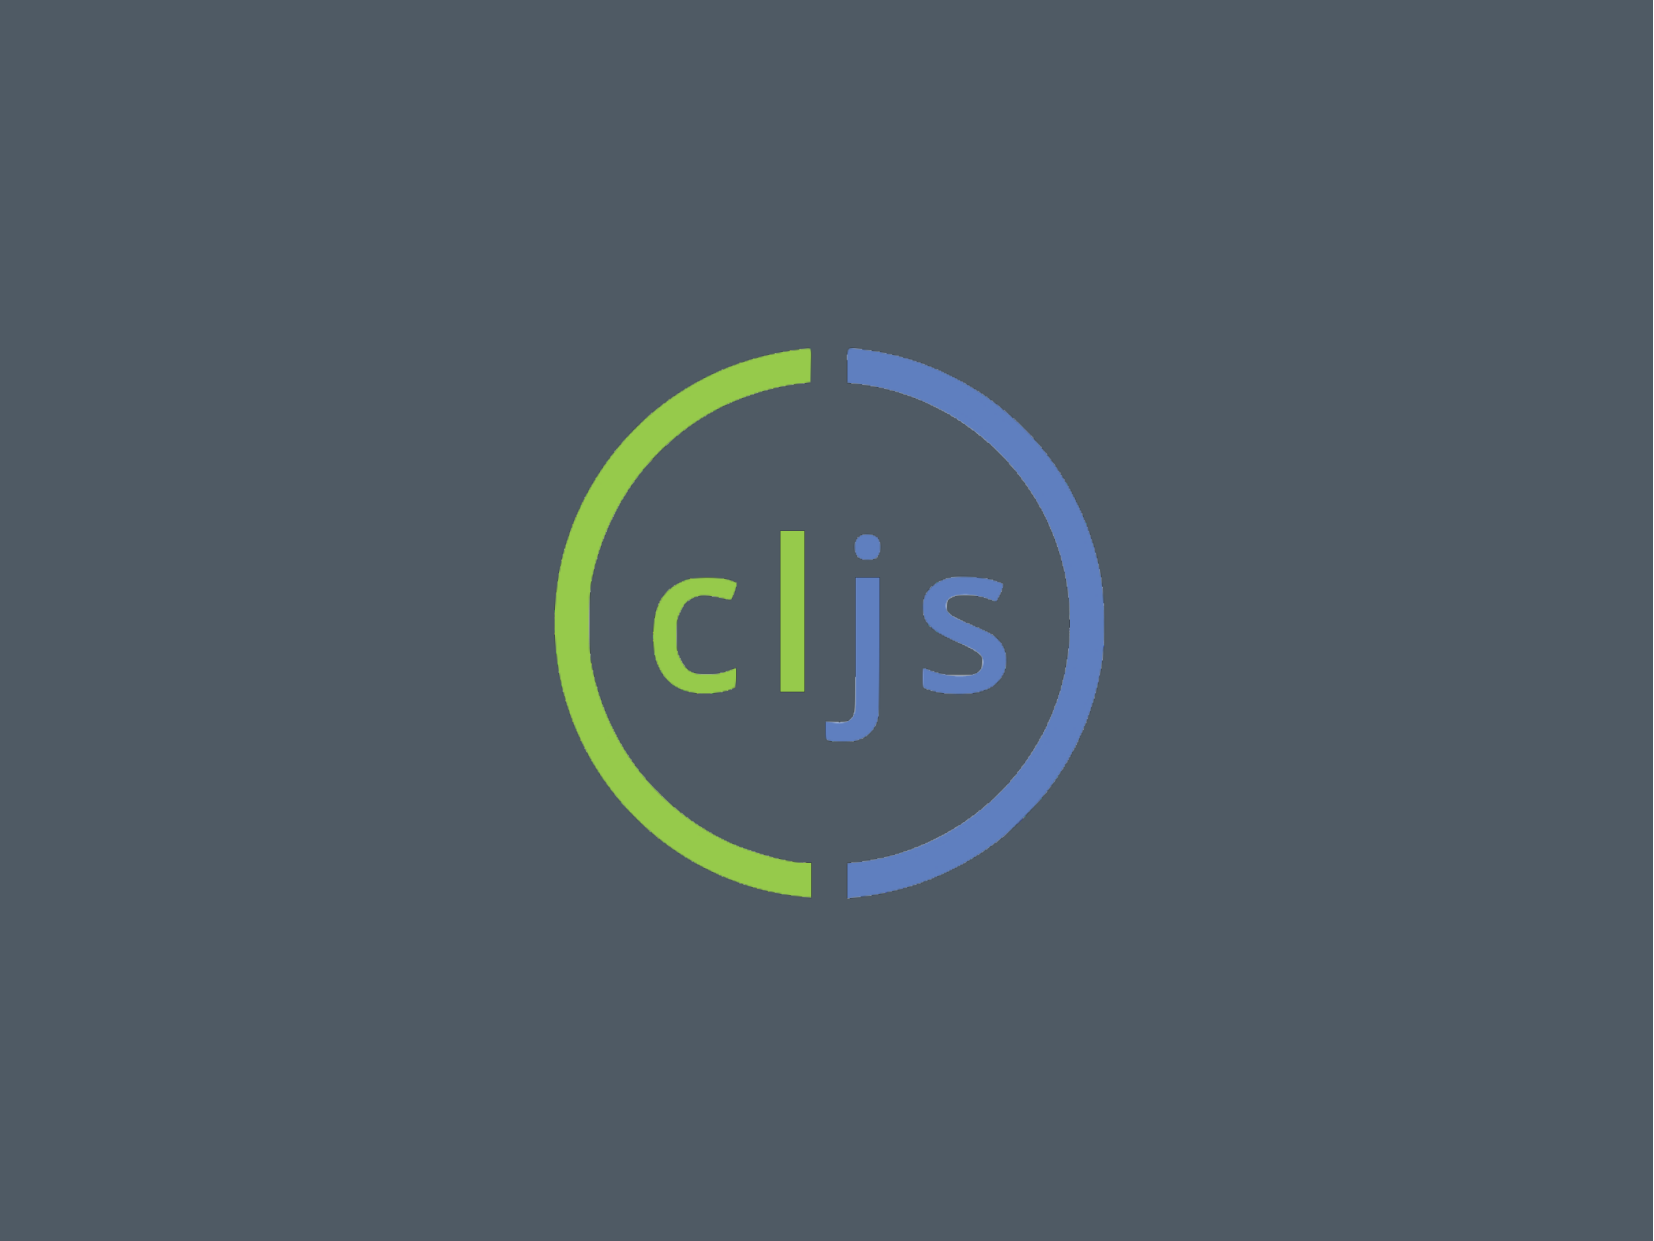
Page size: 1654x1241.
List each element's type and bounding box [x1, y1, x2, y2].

picture [488, 281, 1171, 964]
